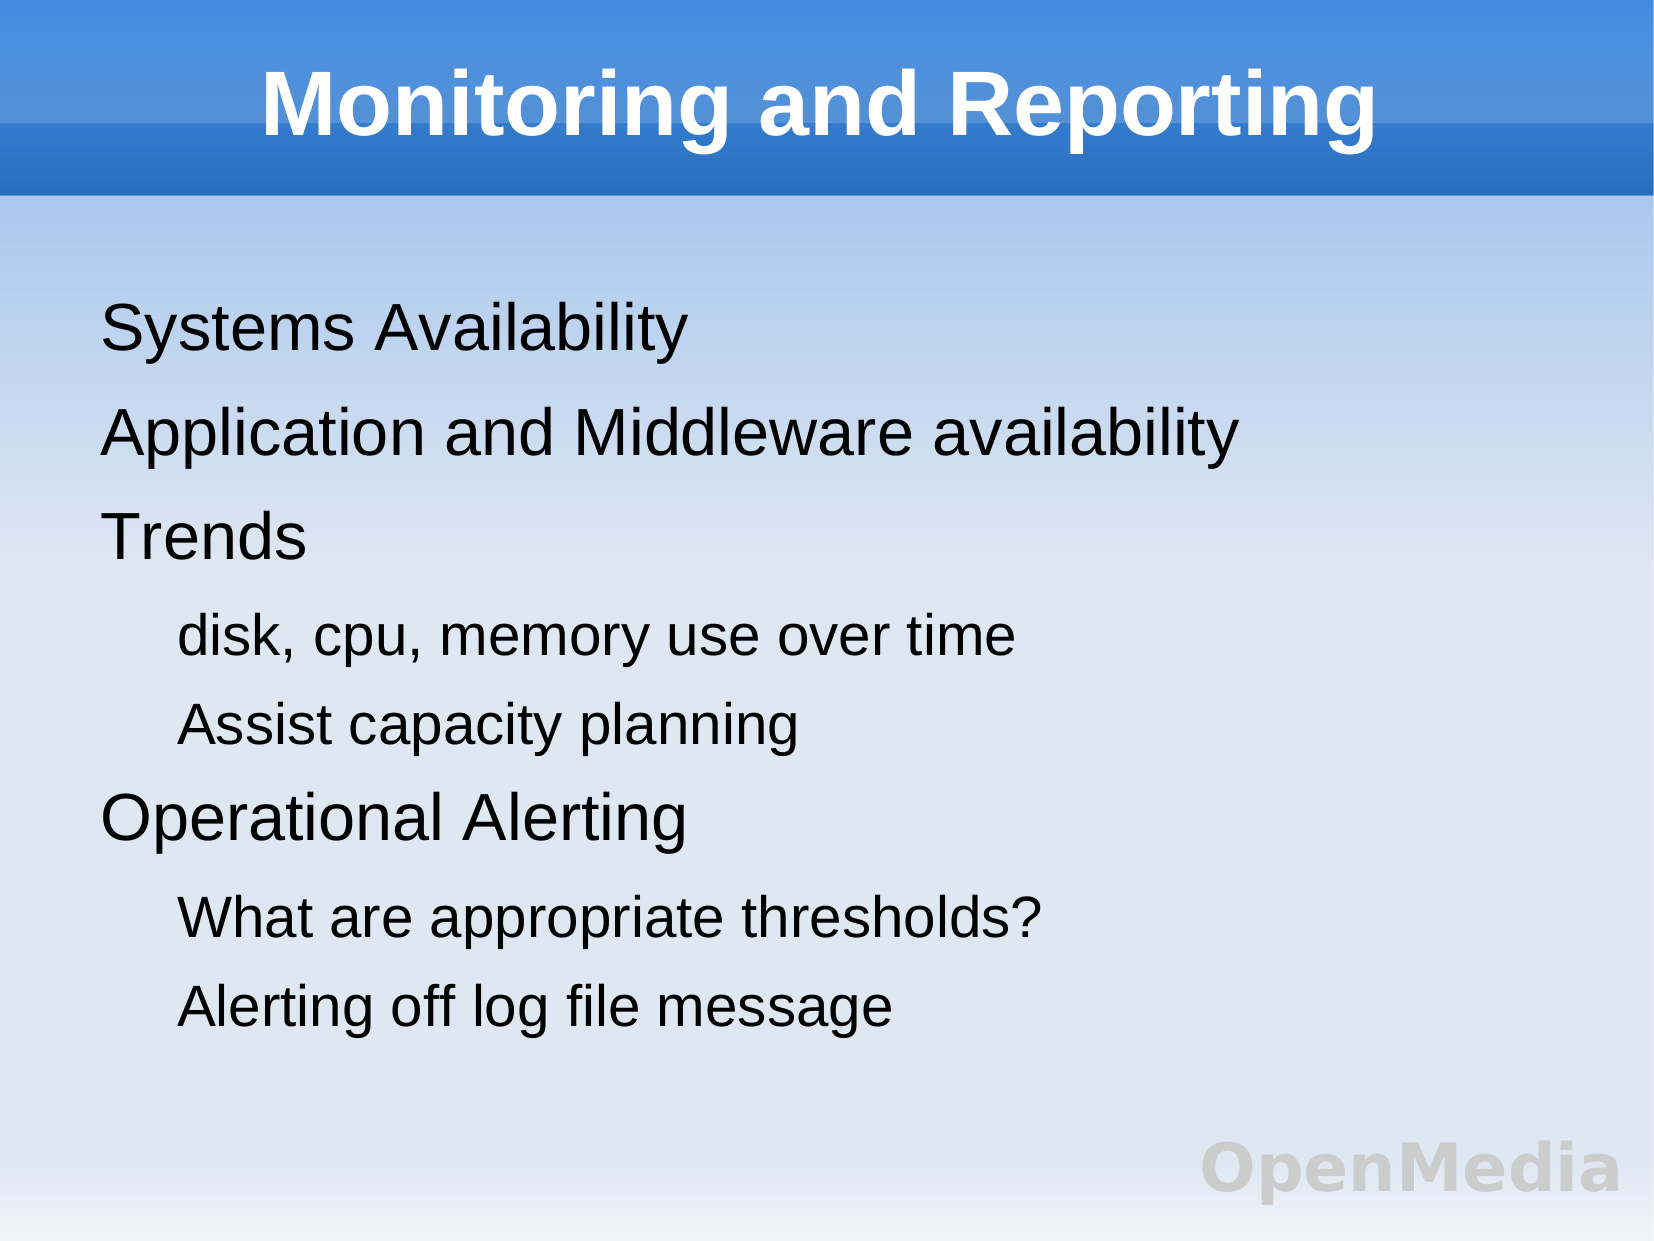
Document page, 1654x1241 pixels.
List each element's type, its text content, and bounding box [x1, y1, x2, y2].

list Systems Availability Application and Middleware availability Trends disk, cpu, memory use over time Assist capacity planning Operational Alerting What are appropriate thresholds? Alerting off log file message [82, 290, 1571, 1094]
picture [0, 0, 1654, 1241]
title Monitoring and Reporting [76, 7, 1565, 200]
